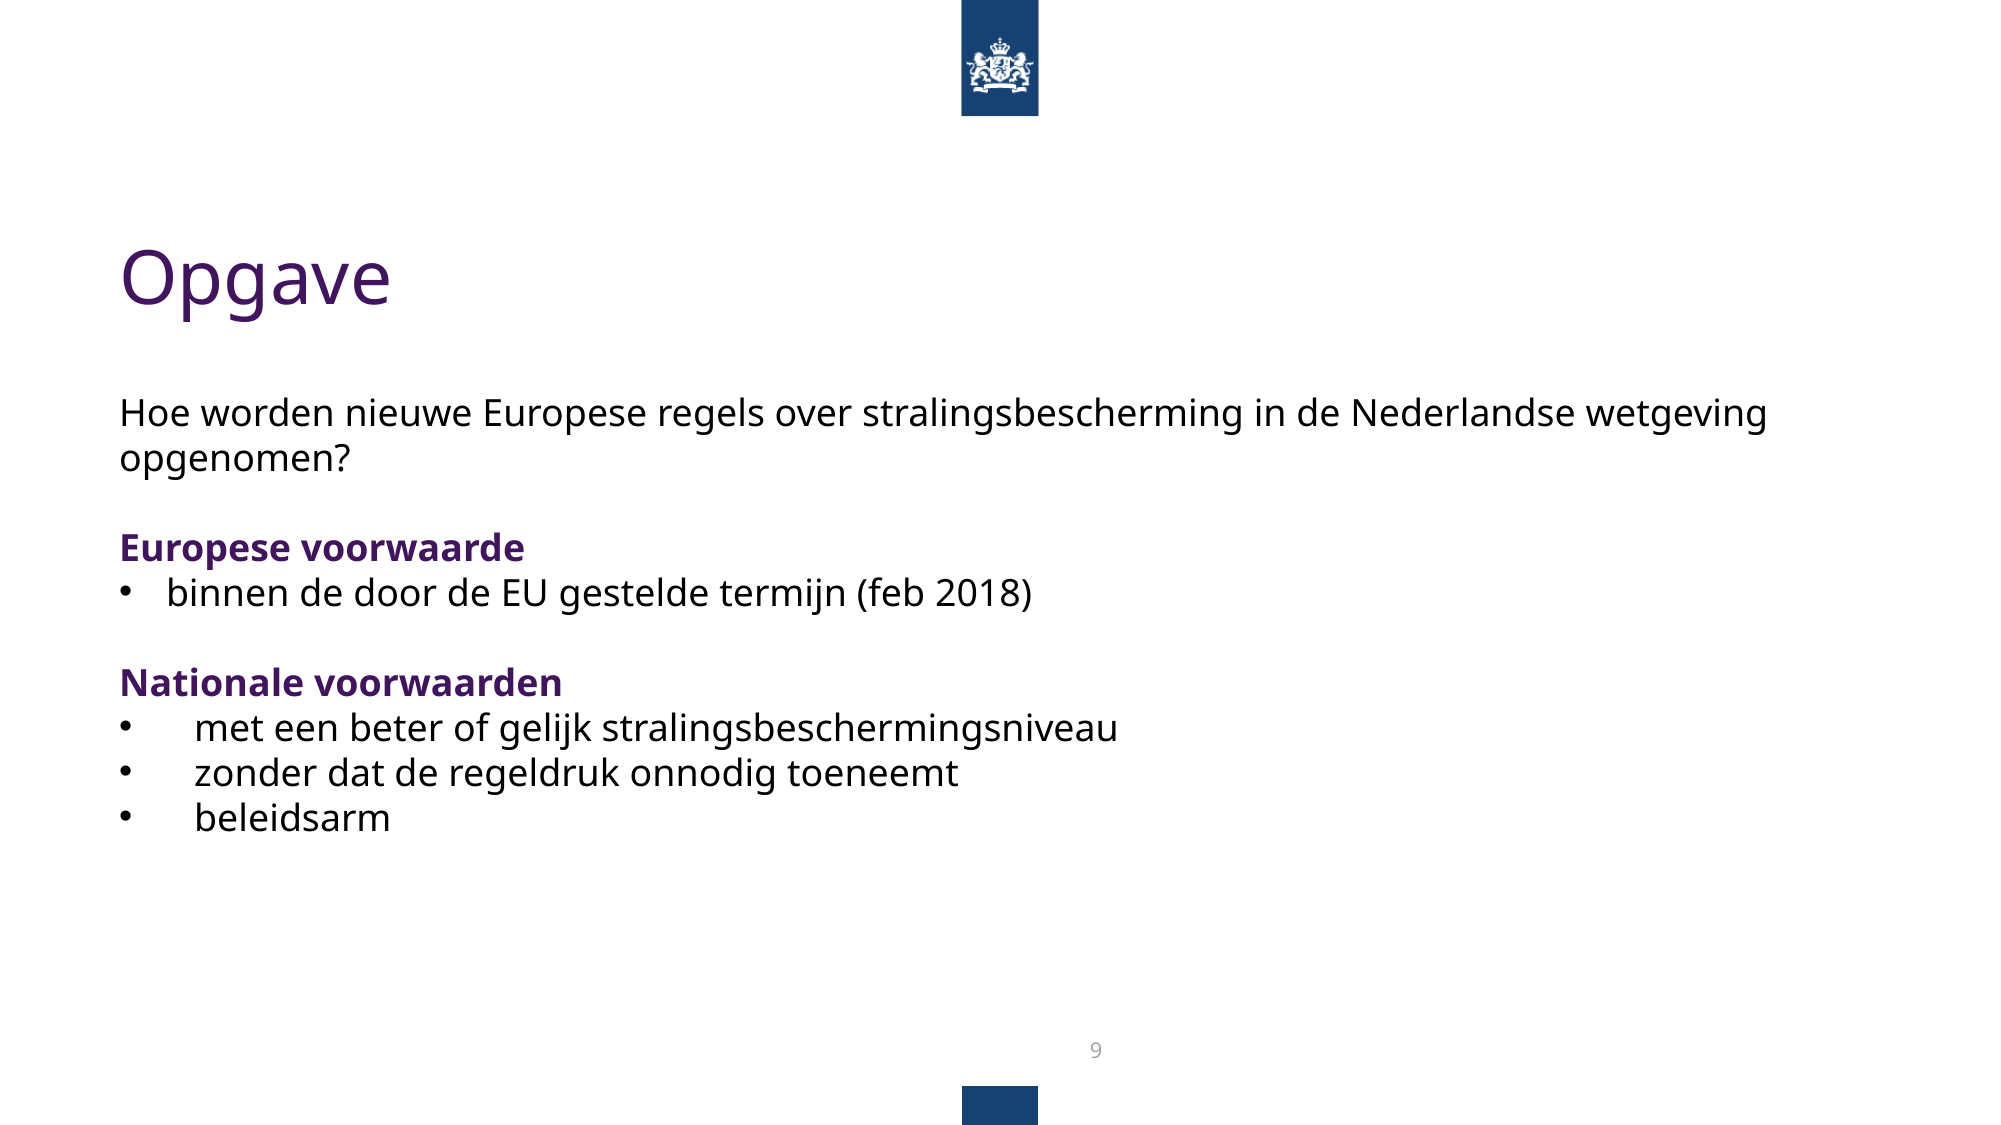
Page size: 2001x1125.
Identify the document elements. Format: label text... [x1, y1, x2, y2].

title Opgave [104, 172, 1897, 329]
text_box Hoe worden nieuwe Europese regels over stralingsbescherming in de Nederlandse wetgeving opgenomen? Europese voorwaarde binnen de door de EU gestelde termijn (feb 2018) Nationale voorwaarden met een beter of gelijk stralingsbeschermingsniveau zonder dat de regeldruk onnodig toeneemt beleidsarm [104, 381, 1830, 846]
text_box [1074, 1020, 1897, 1074]
